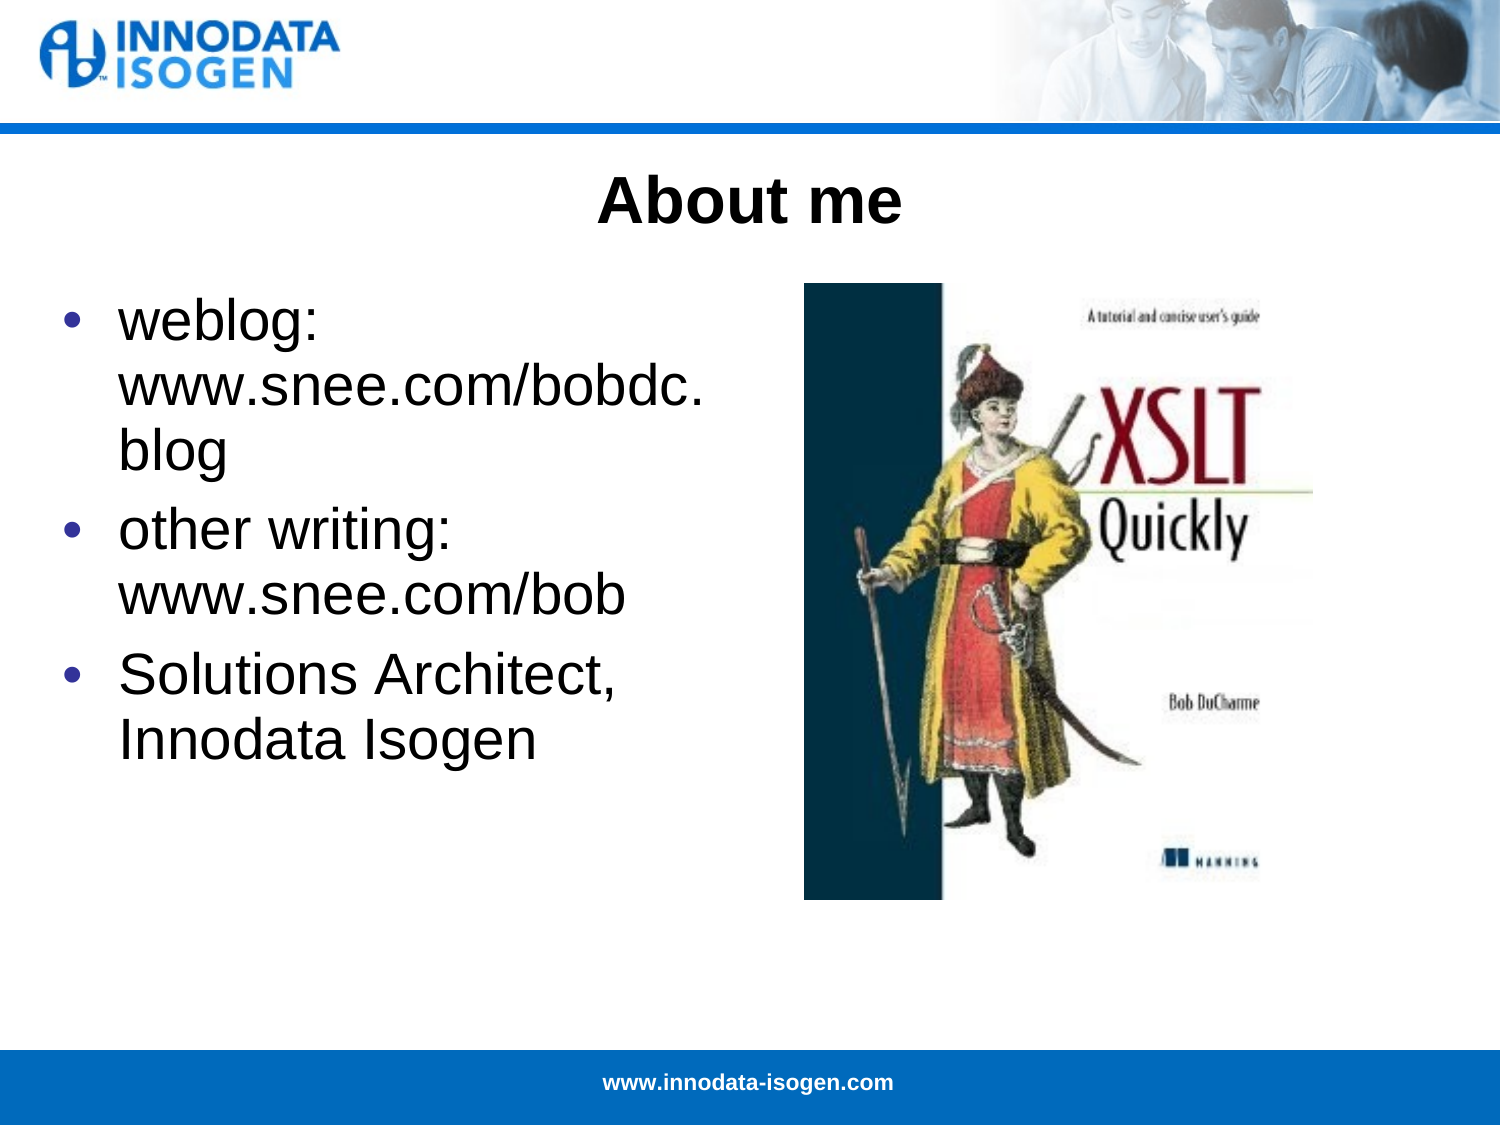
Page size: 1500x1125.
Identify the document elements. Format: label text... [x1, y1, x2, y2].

title About me [62, 137, 1438, 263]
picture [0, 0, 1500, 121]
picture [851, 283, 1313, 901]
list weblog: www.snee.com/bobdc.blog other writing: www.snee.com/bob Solutions Architect, Innodata Isogen [62, 287, 734, 923]
picture [0, 123, 1500, 134]
picture [889, 649, 893, 660]
picture [841, 524, 847, 536]
